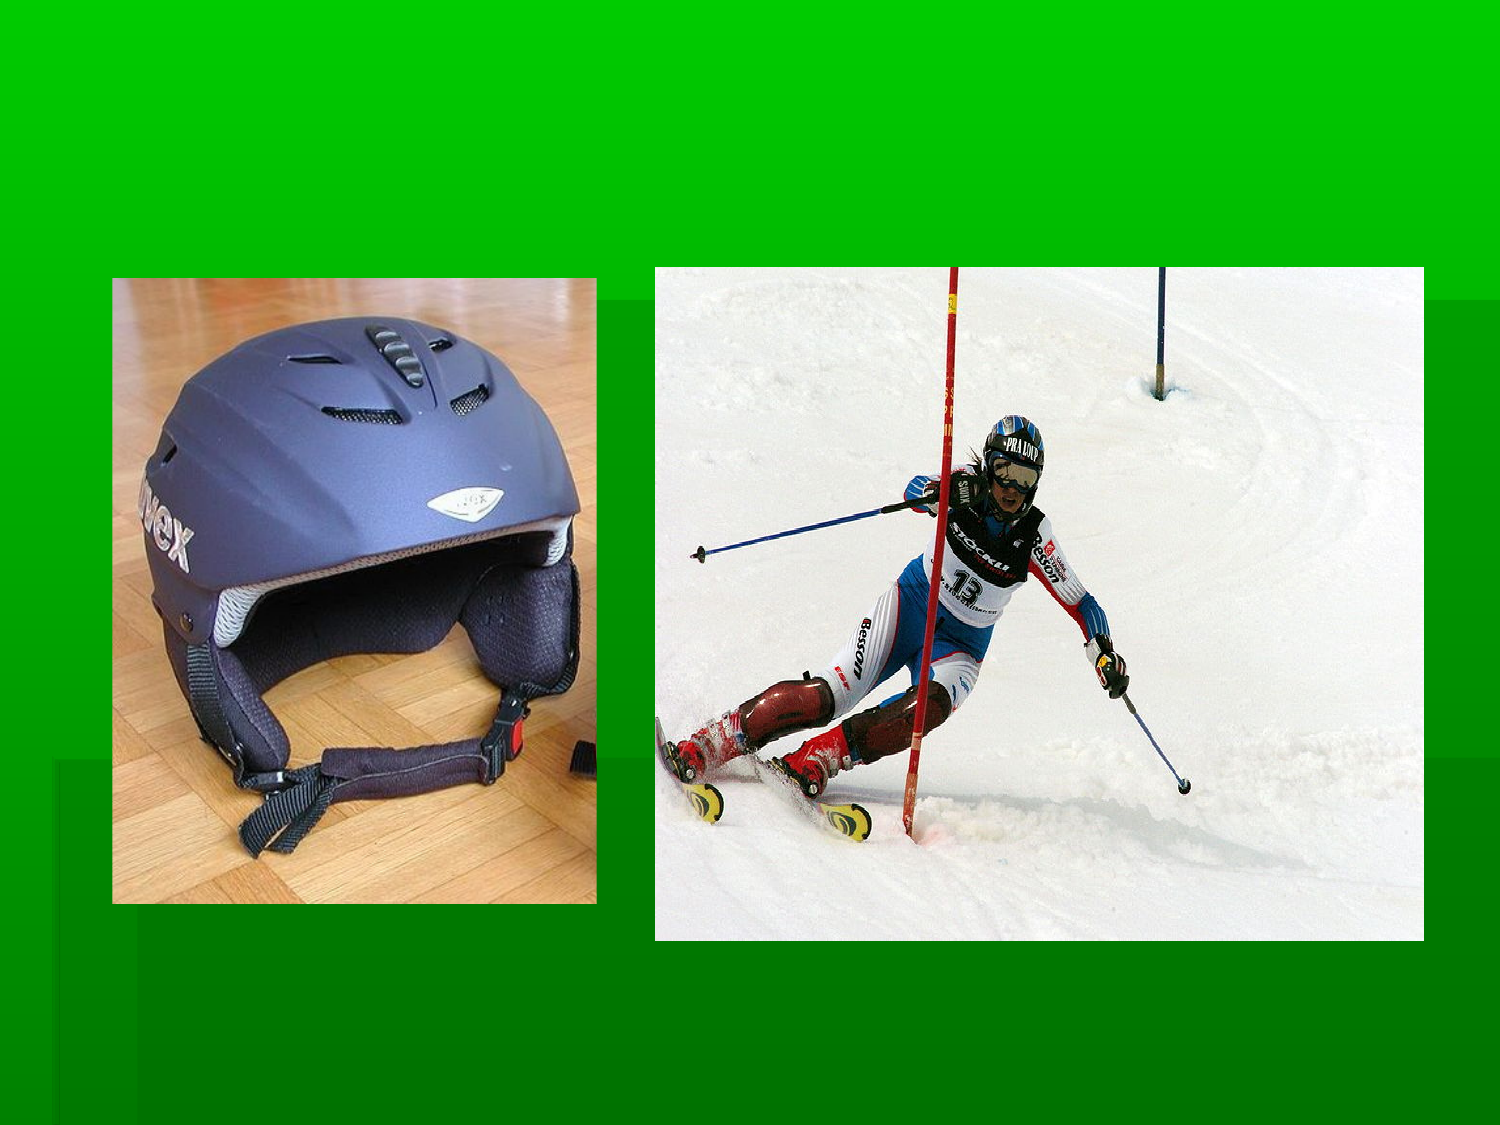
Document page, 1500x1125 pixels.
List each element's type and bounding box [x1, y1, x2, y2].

picture [655, 267, 1424, 941]
picture [112, 278, 597, 904]
